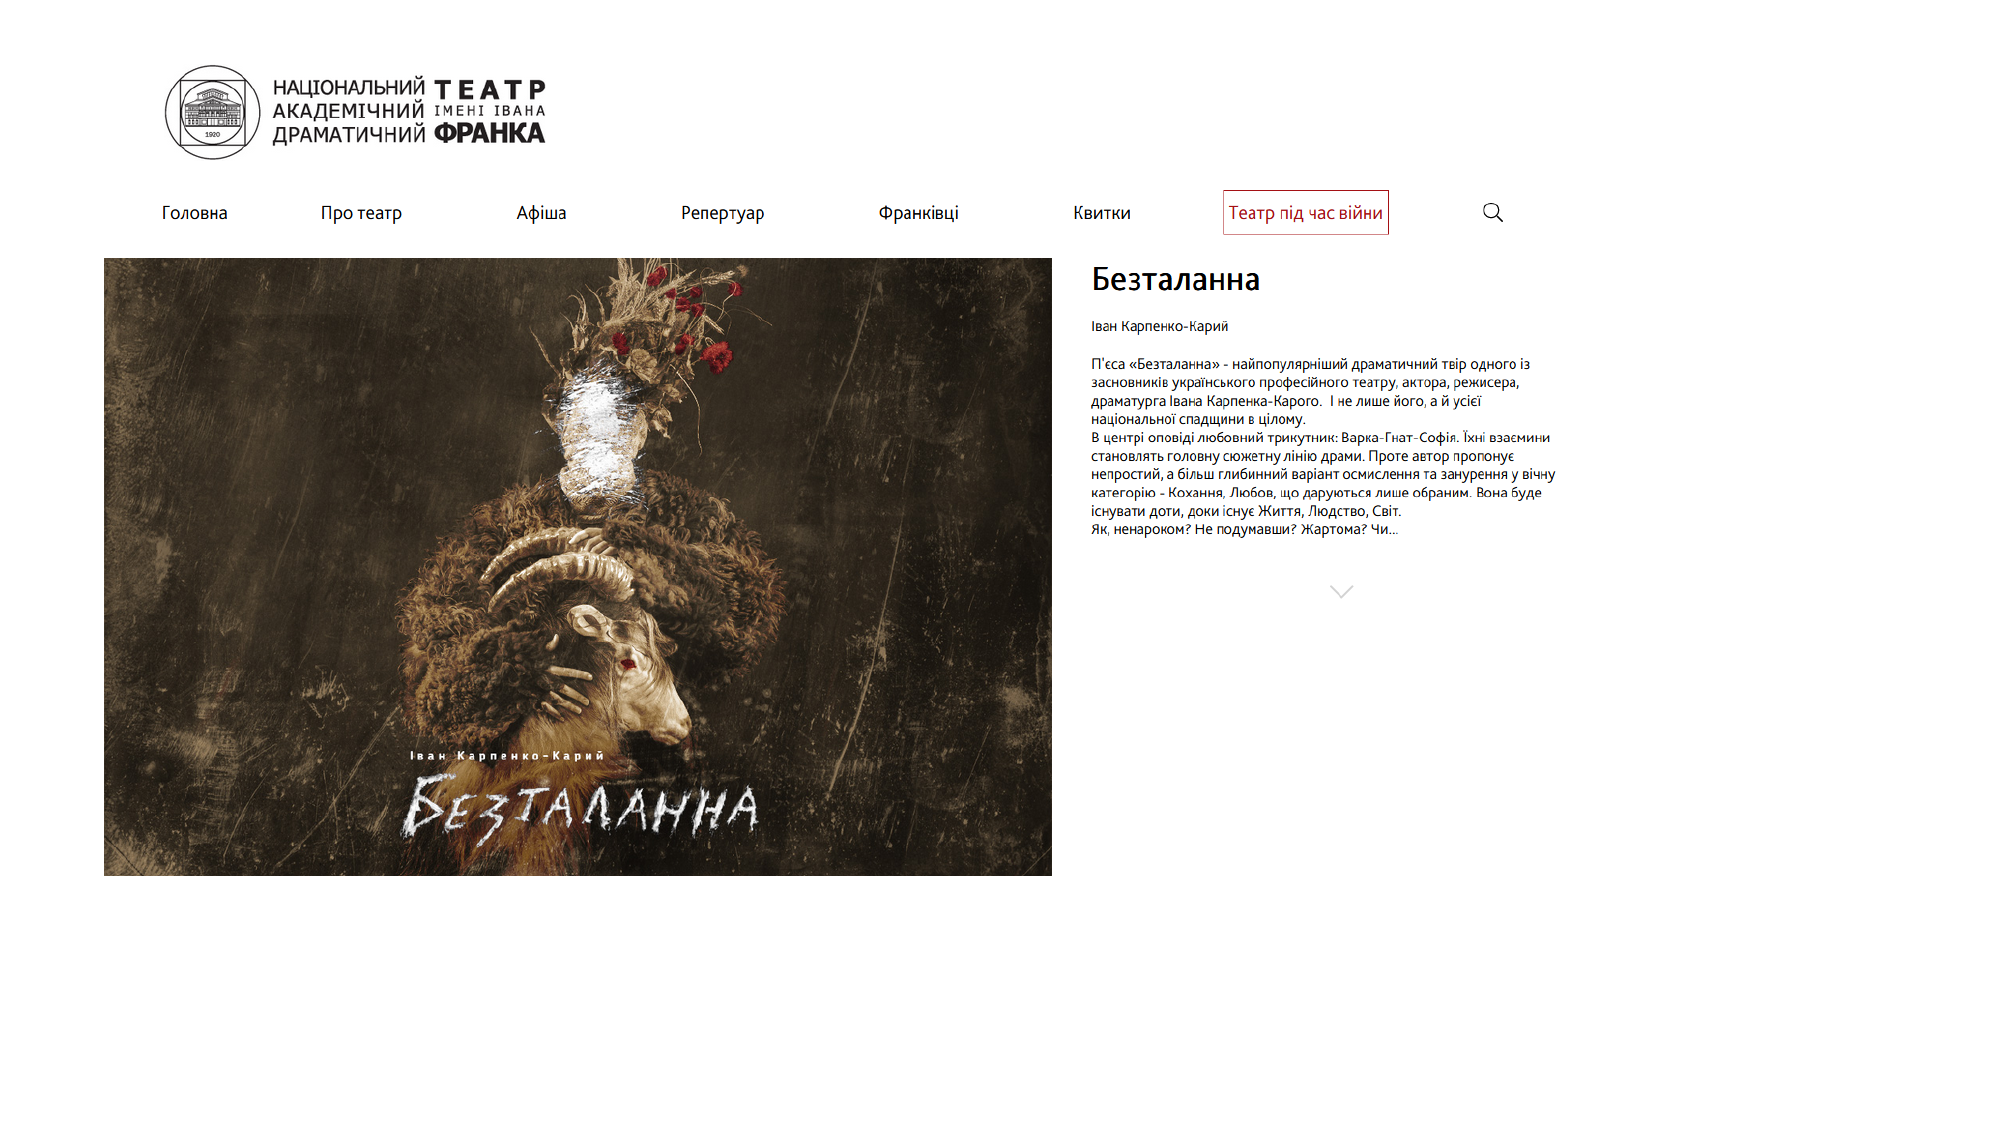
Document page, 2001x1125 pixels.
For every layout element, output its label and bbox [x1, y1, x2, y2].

picture [98, 59, 1599, 876]
